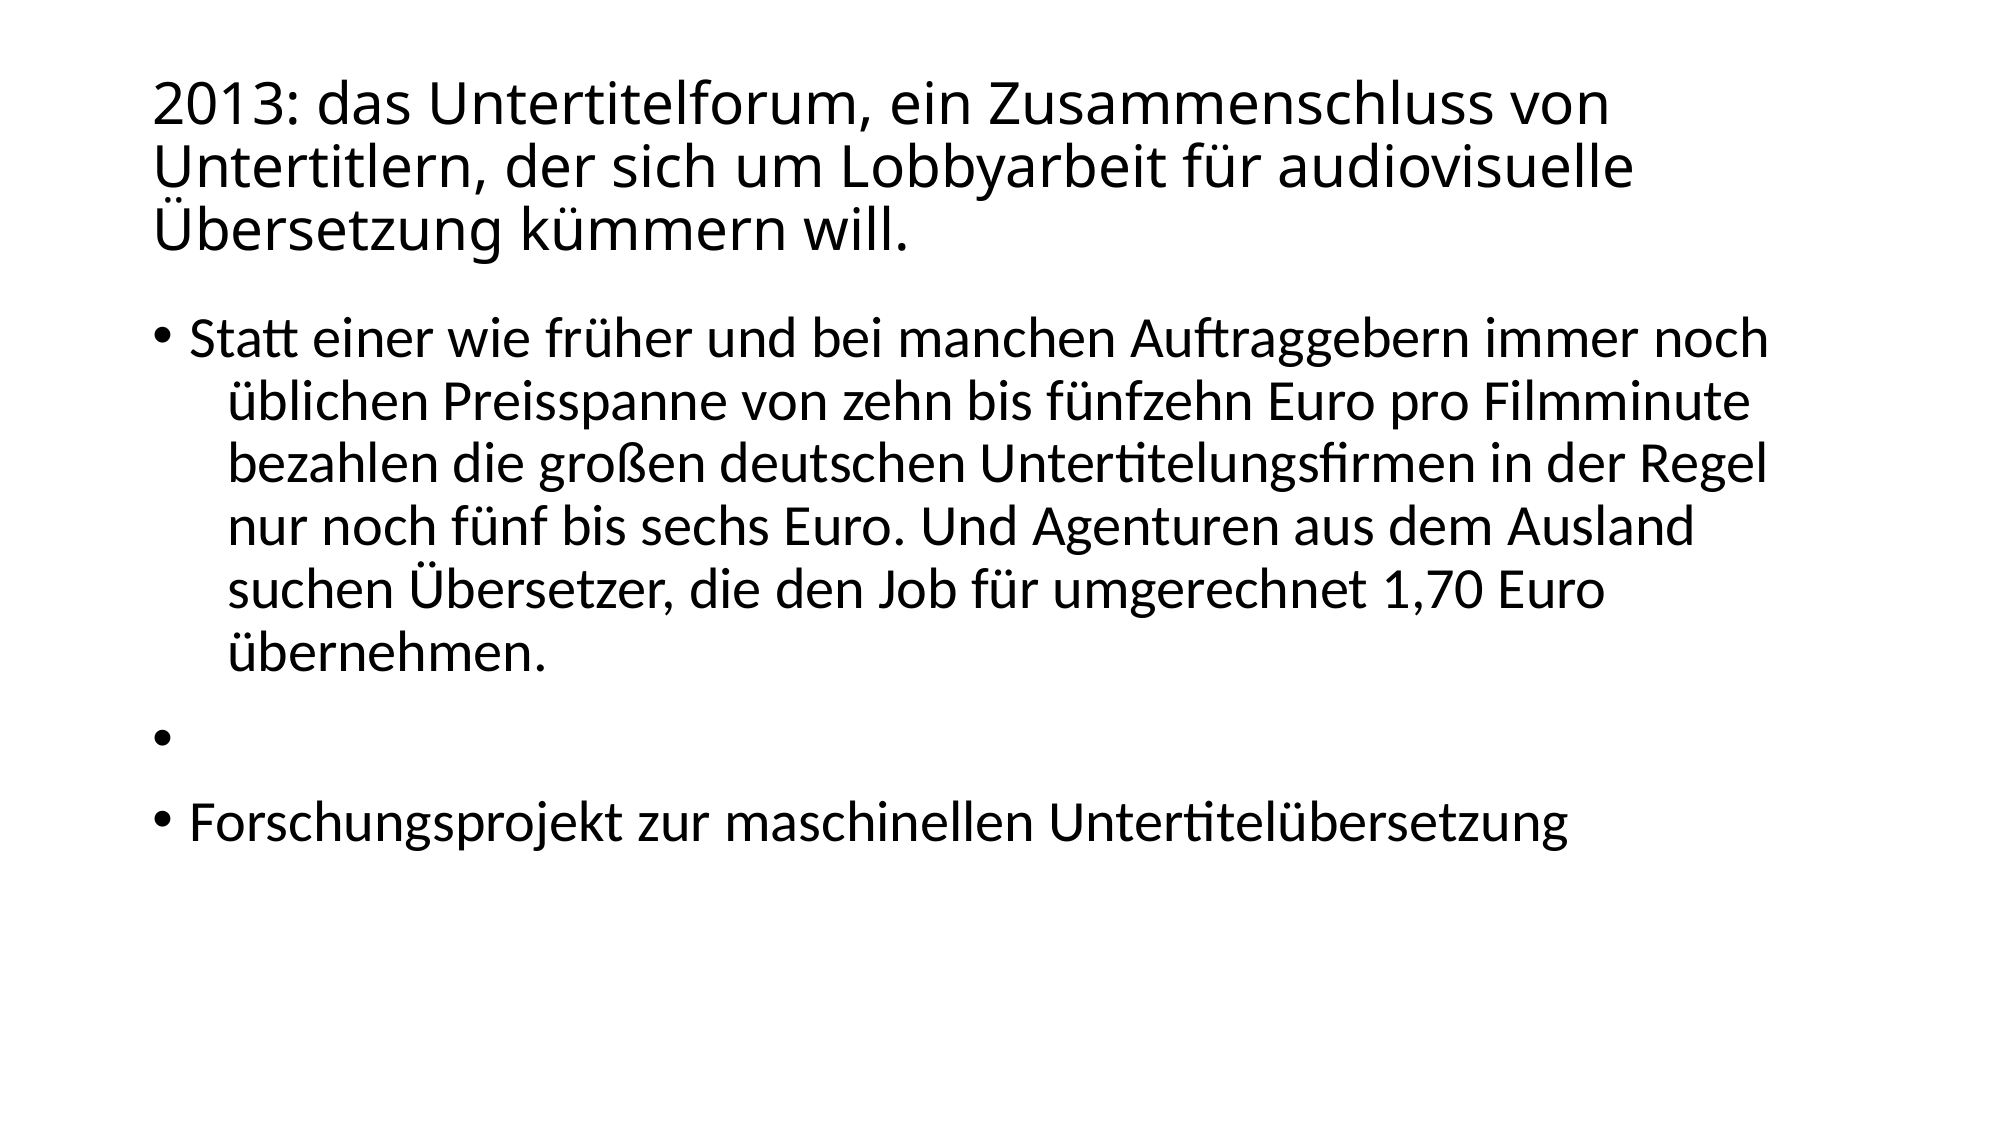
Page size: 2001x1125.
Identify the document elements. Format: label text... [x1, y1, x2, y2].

list Statt einer wie früher und bei manchen Auftraggebern immer noch üblichen Preisspanne von zehn bis fünfzehn Euro pro Filmminute bezahlen die großen deutschen Untertitelungsfirmen in der Regel nur noch fünf bis sechs Euro. Und Agenturen aus dem Ausland suchen Übersetzer, die den Job für umgerechnet 1,70 Euro übernehmen. Forschungsprojekt zur maschinellen Untertitelübersetzung [137, 299, 1863, 1014]
title 2013: das Untertitelforum, ein Zusammenschluss von Untertitlern, der sich um Lobbyarbeit für audiovisuelle Übersetzung kümmern will. [137, 59, 1863, 278]
